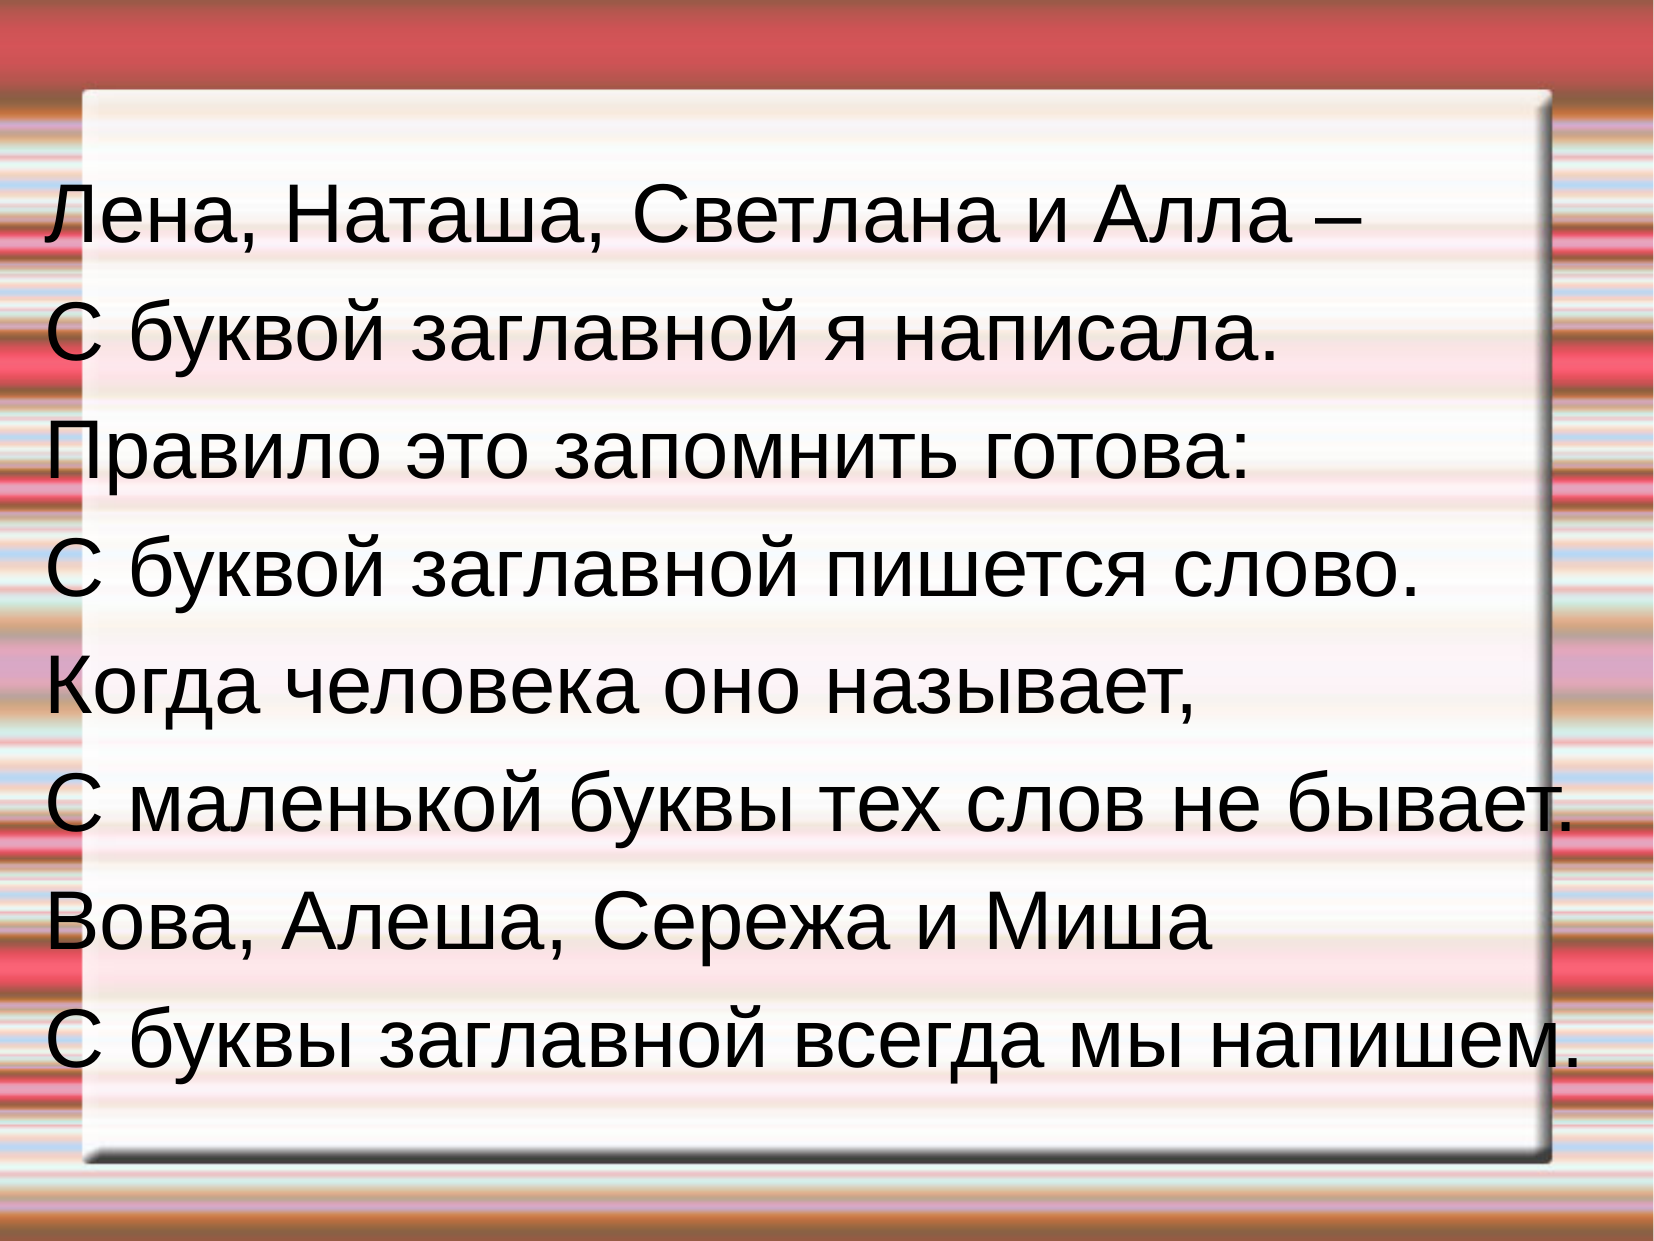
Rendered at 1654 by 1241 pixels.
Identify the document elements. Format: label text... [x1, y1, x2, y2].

picture [0, 0, 1654, 1241]
text_box Лена, Наташа, Светлана и Алла – С буквой заглавной я написала. Правило это запомнить готова: С буквой заглавной пишется слово. Когда человека оно называет, С маленькой буквы тех слов не бывает. Вова, Алеша, Сережа и Миша С буквы заглавной всегда мы напишем. [29, 159, 1654, 1093]
